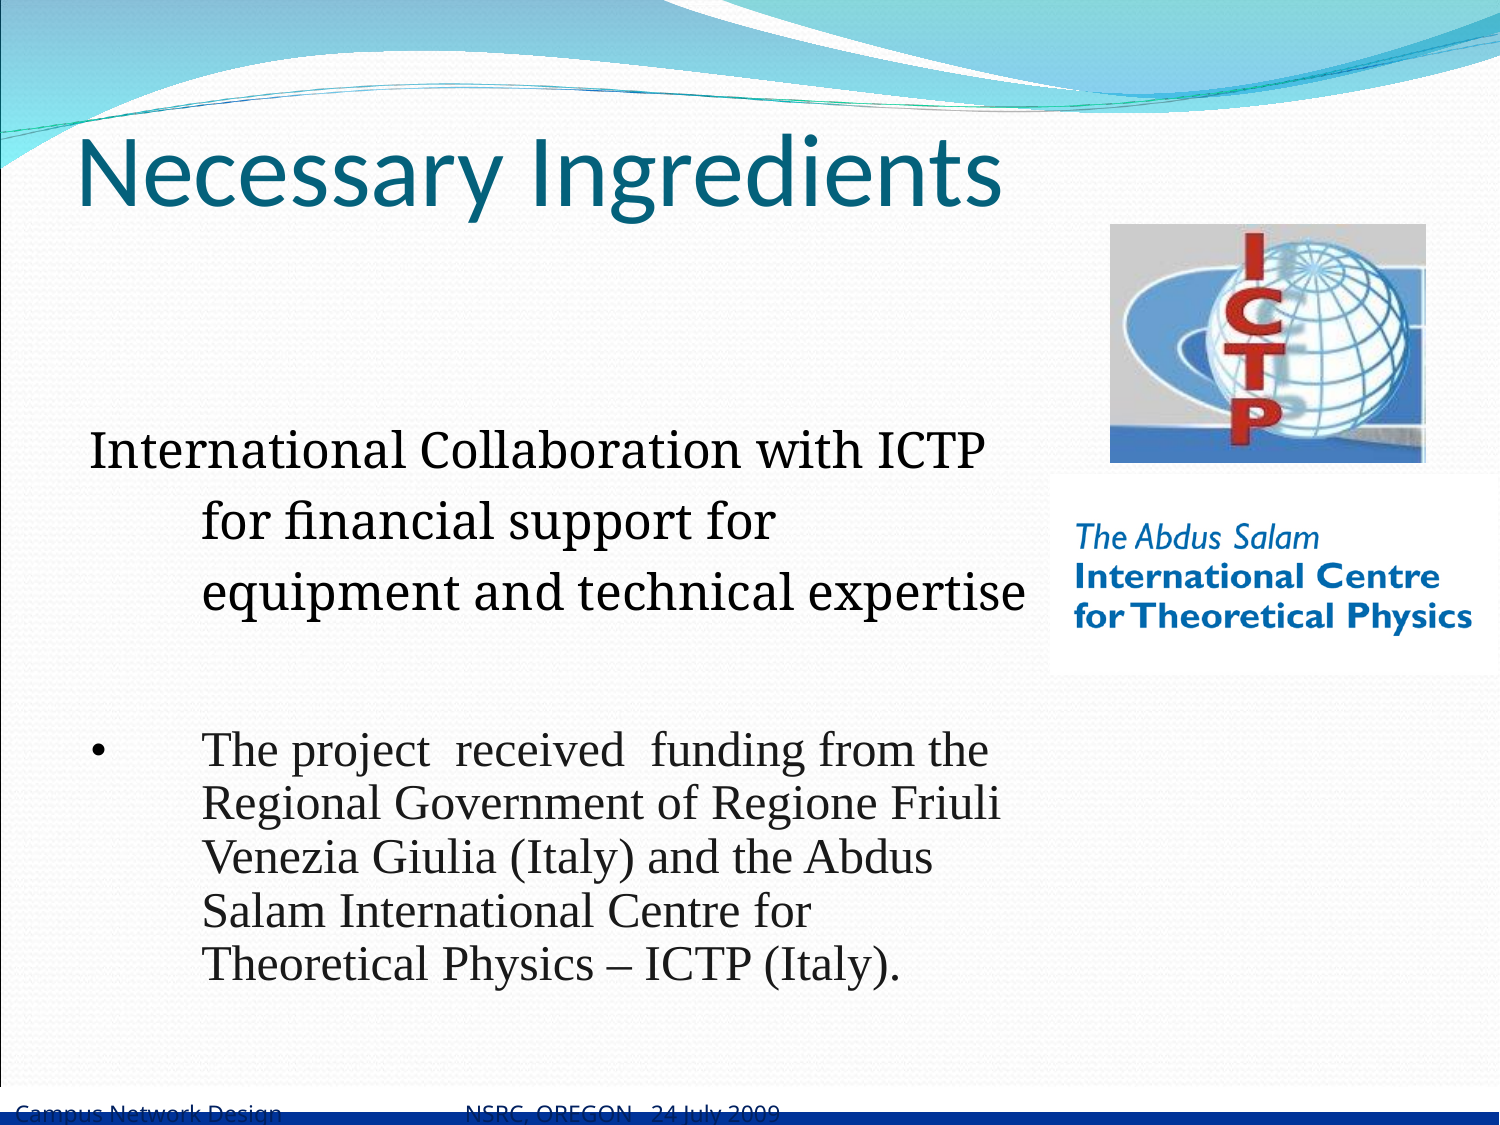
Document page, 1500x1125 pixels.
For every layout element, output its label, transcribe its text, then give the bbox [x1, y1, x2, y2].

picture [67, 1111, 74, 1121]
list International Collaboration with ICTP for financial support for equipment and technical expertise The project received funding from the Regional Government of Regione Friuli Venezia Giulia (Italy) and the Abdus Salam International Centre for Theoretical Physics – ICTP (Italy). [75, 317, 1051, 1039]
picture [257, 1111, 264, 1121]
picture [0, 0, 1500, 1125]
title Necessary Ingredients [75, 48, 1426, 300]
